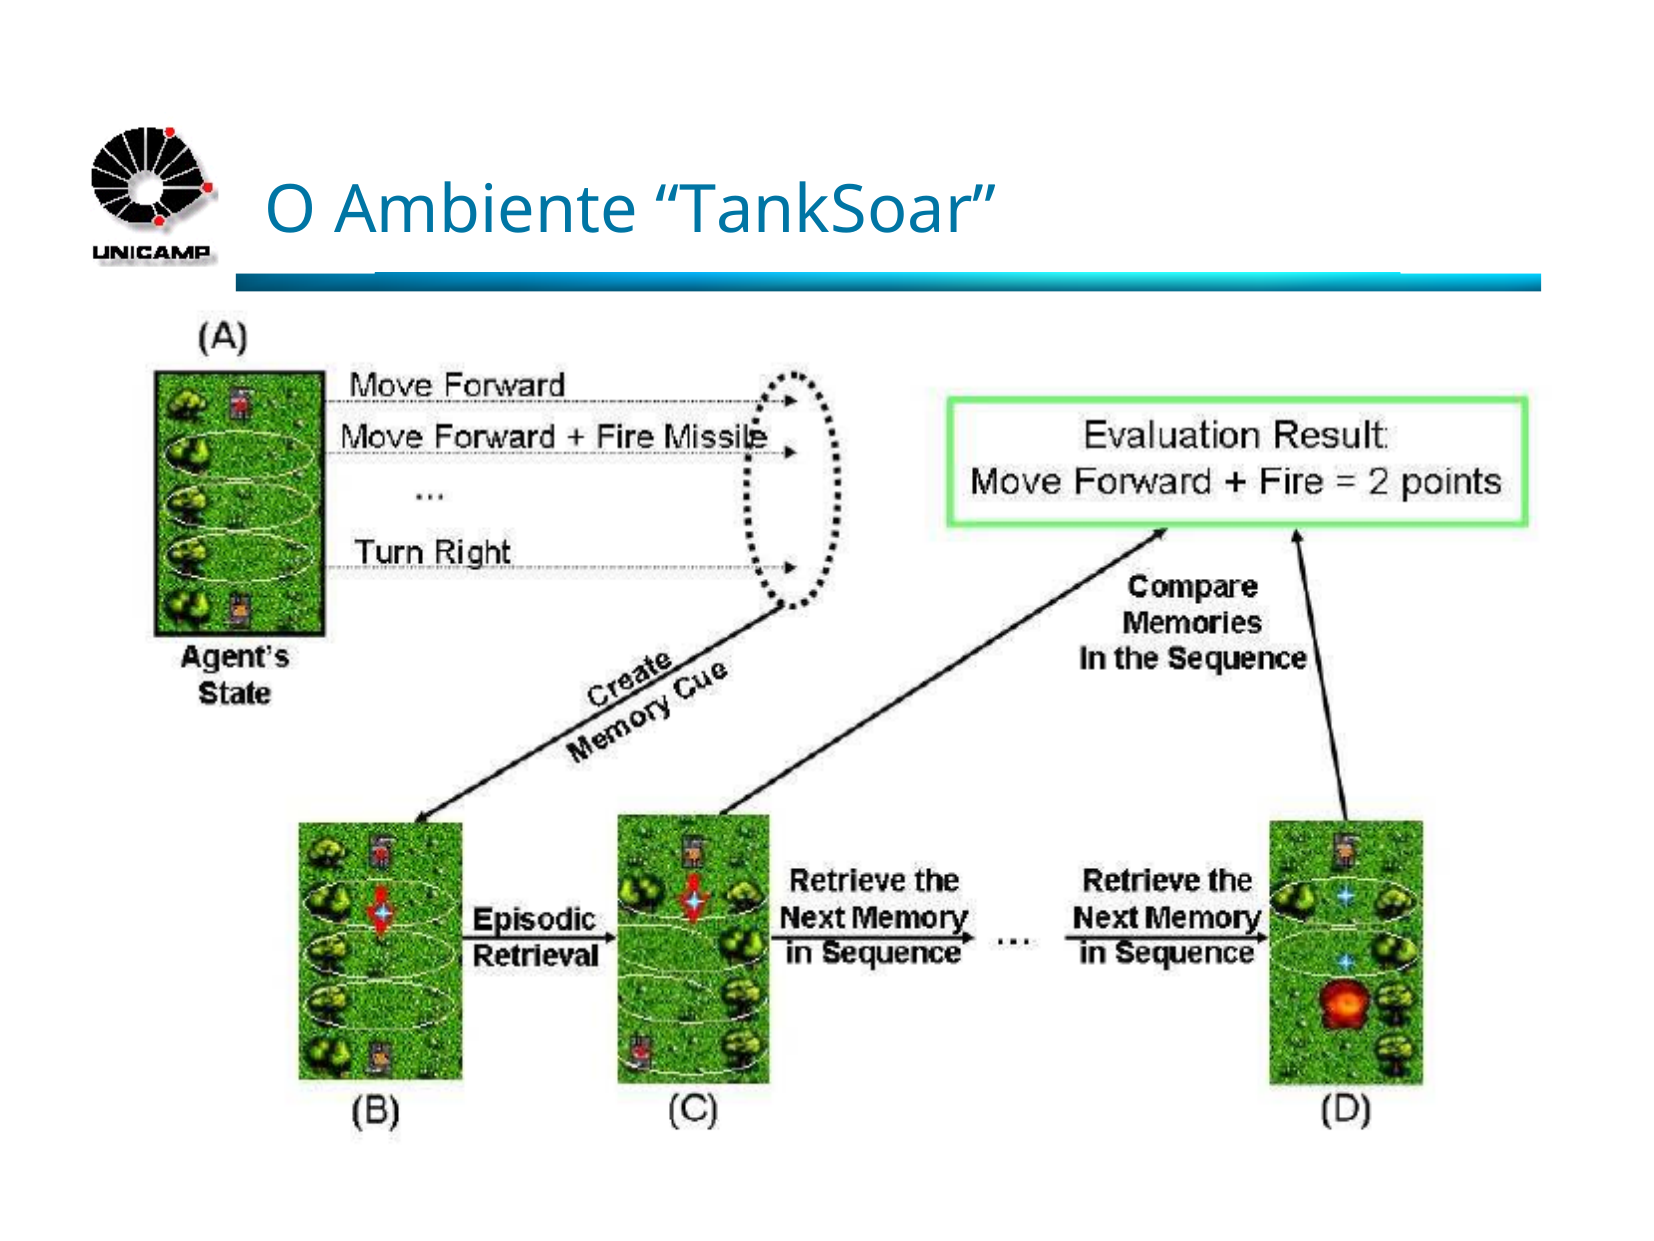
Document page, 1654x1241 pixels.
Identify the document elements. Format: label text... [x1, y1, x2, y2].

picture [118, 272, 1654, 1152]
title O Ambiente “TankSoar” [264, 57, 1534, 250]
